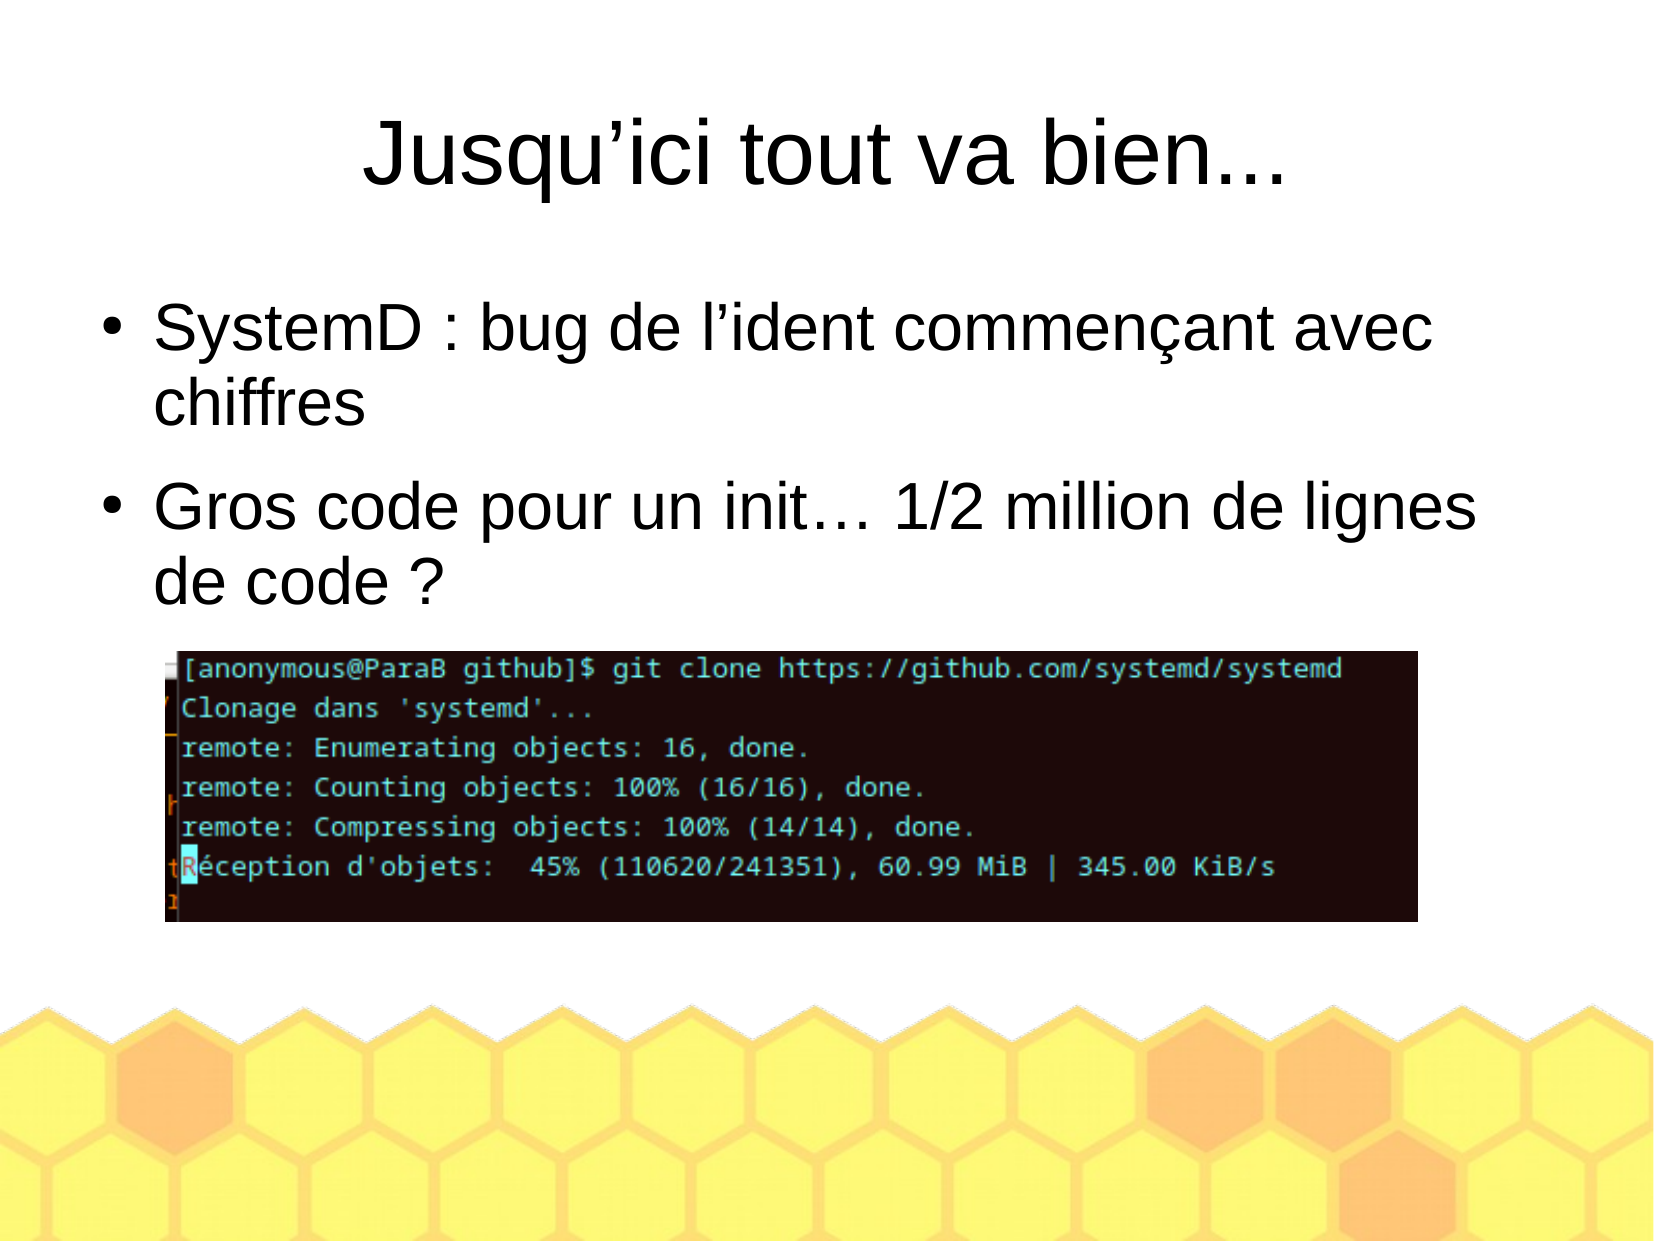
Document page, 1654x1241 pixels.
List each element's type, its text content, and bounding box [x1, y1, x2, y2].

picture [0, 1001, 1654, 1241]
title Jusqu’ici tout va bien... [82, 49, 1571, 257]
list SystemD : bug de l’ident commençant avec chiffres Gros code pour un init… 1/2 million de lignes de code ? [82, 290, 1571, 1010]
picture [165, 651, 1418, 922]
